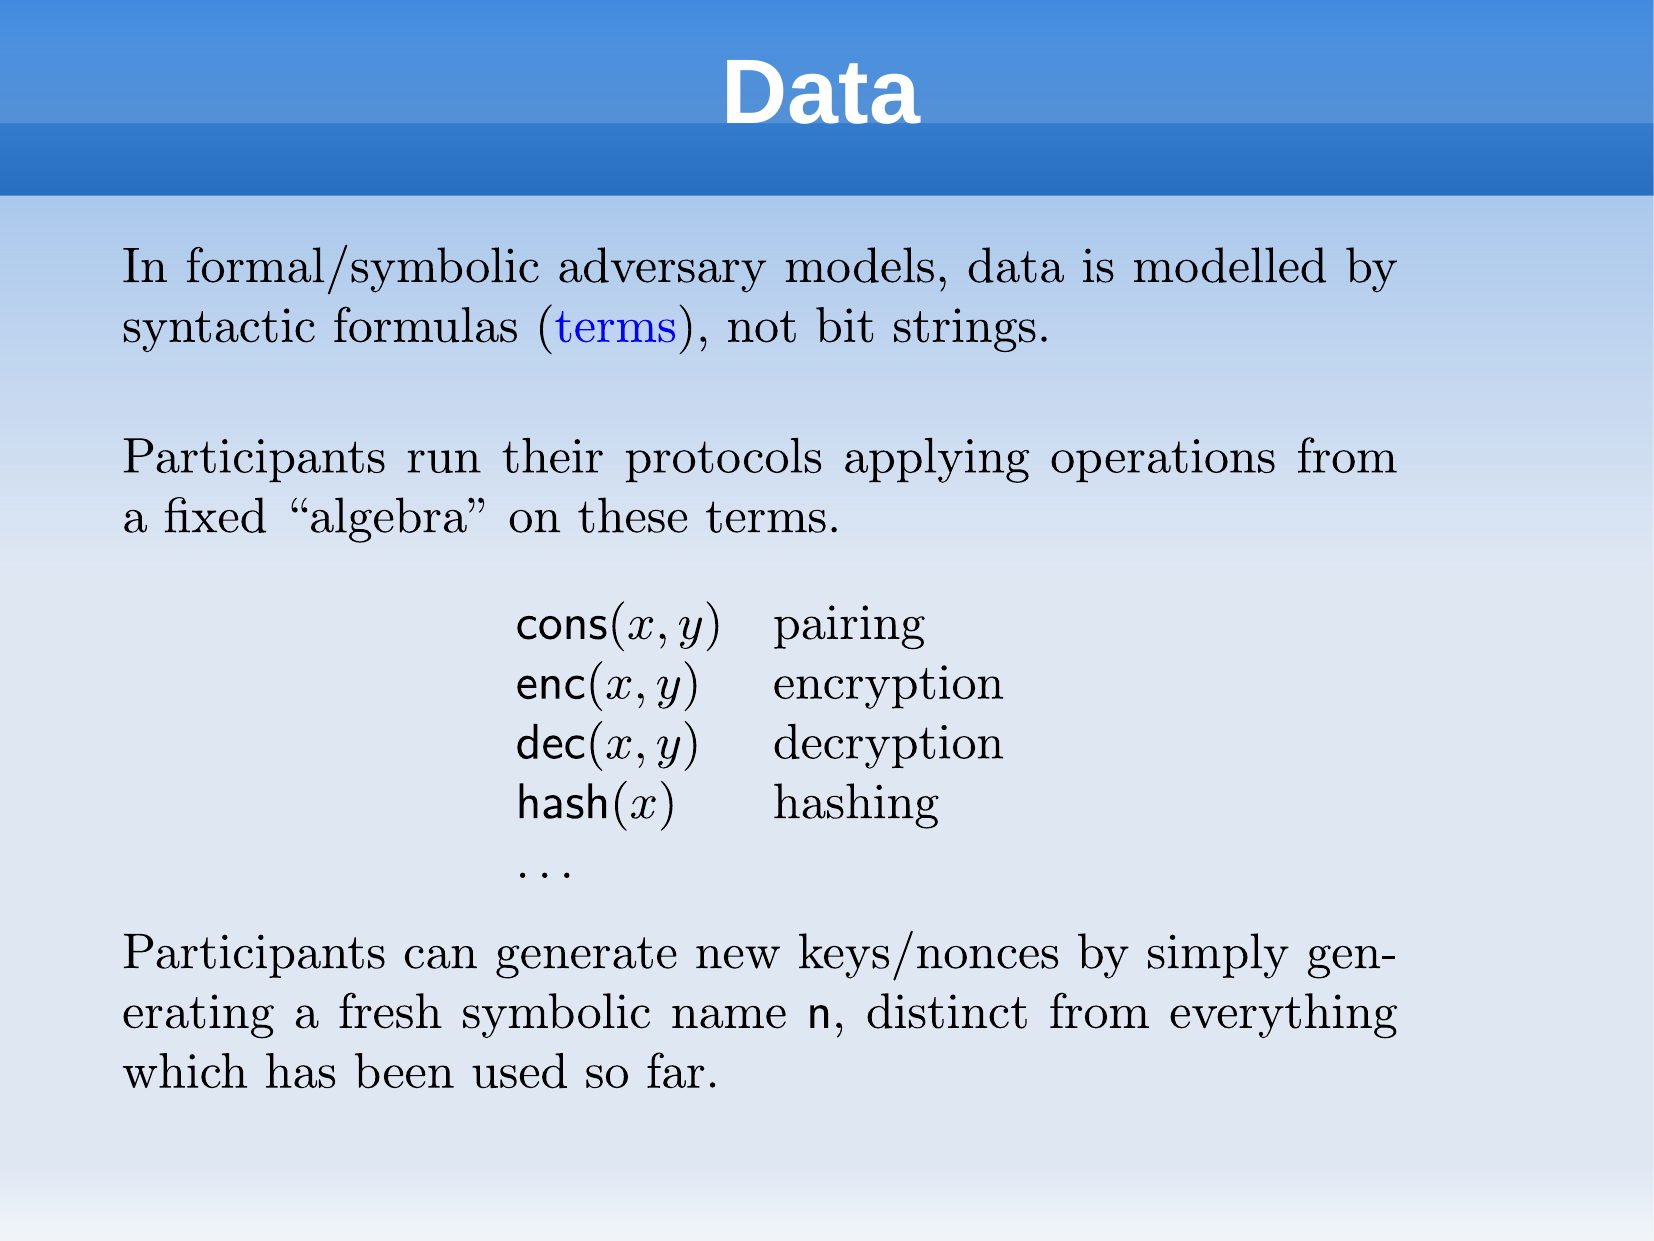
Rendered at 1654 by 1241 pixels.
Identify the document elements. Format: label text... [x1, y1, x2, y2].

title Data [76, 0, 1565, 188]
text_box [122, 244, 1399, 1089]
picture [0, 0, 1654, 1241]
